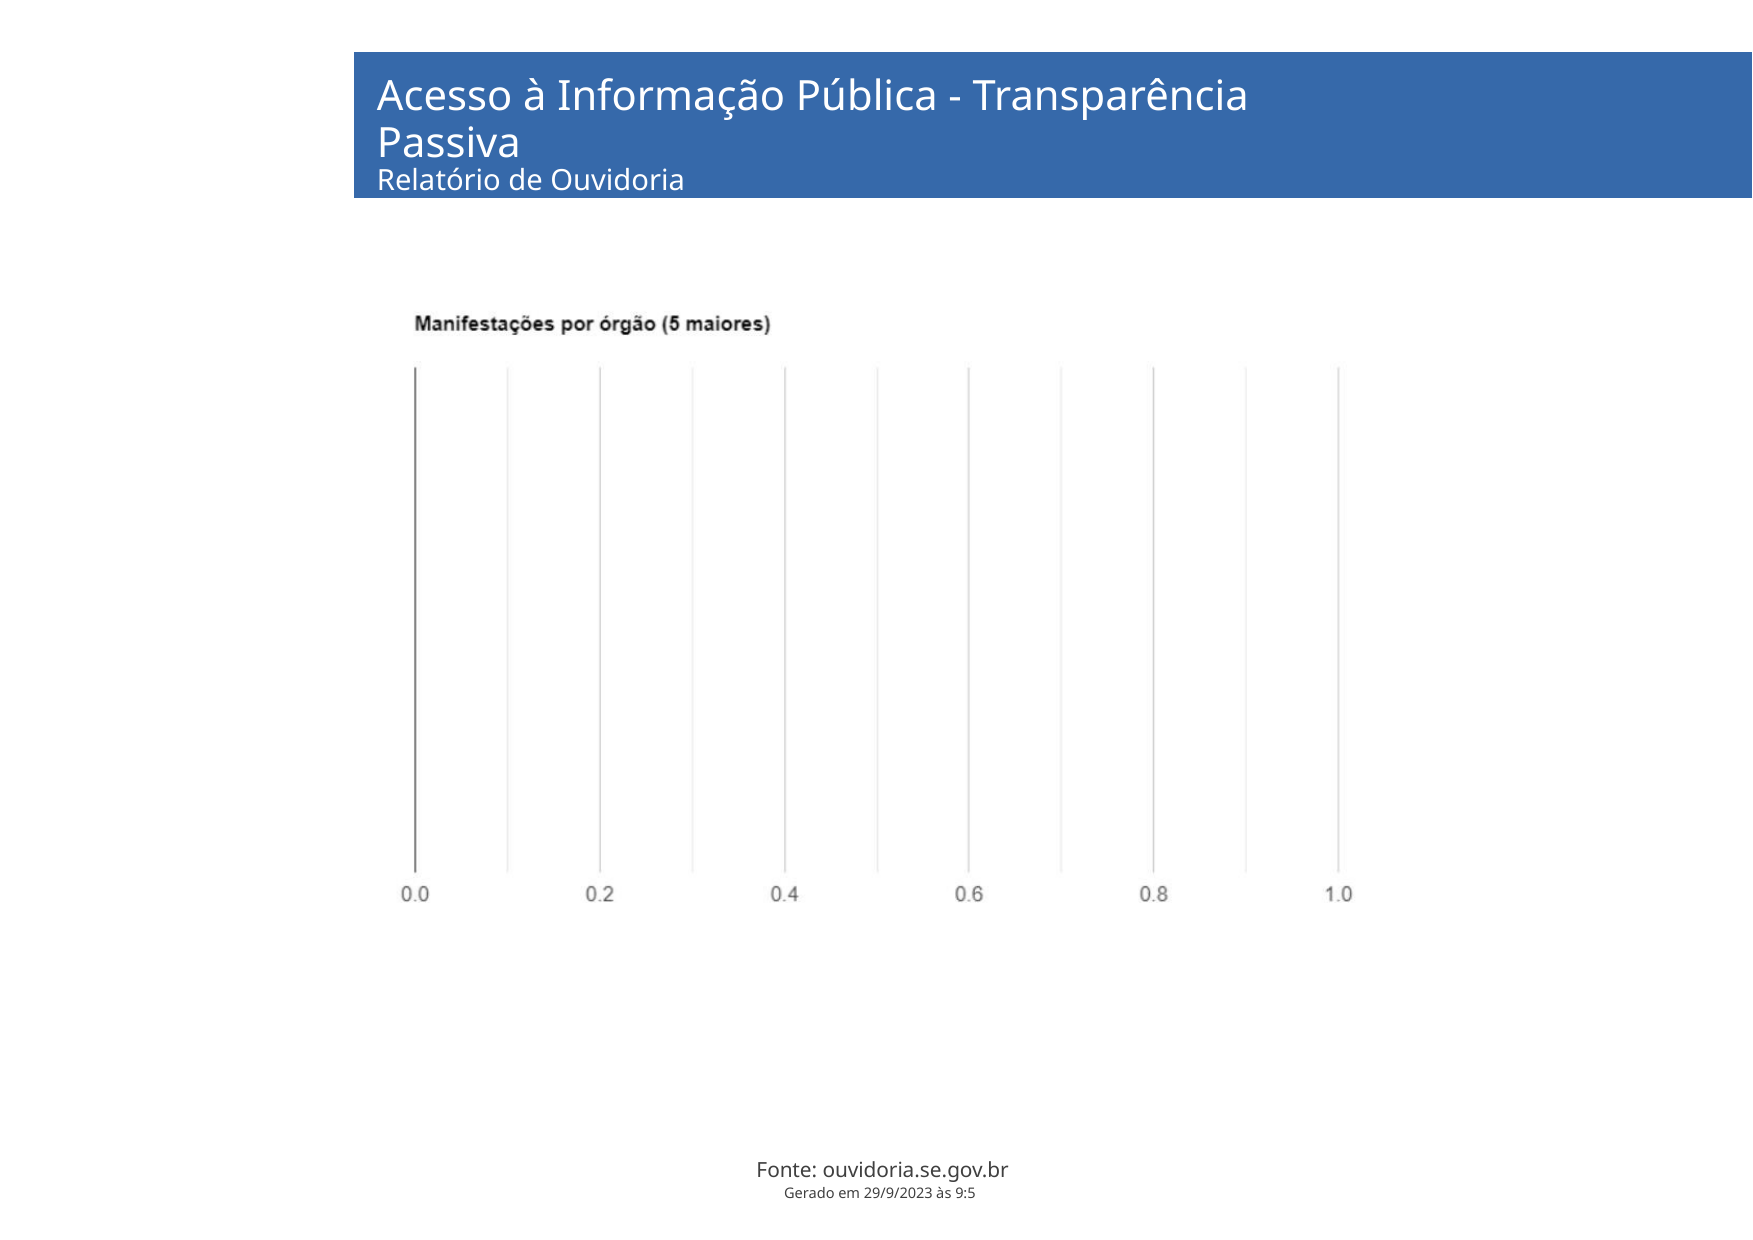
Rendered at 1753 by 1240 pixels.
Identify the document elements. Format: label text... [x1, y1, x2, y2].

text_box Gerado em 29/9/2023 às 9:5 [784, 1184, 995, 1202]
text_box Fonte: ouvidoria.se.gov.br [756, 1158, 1023, 1182]
text_box Acesso à Informação Pública - Transparência Passiva Relatório de Ouvidoria EMSETUR - Janeiro a Dezembro de 2022 [376, 72, 1403, 228]
text_box [155, 211, 1599, 1028]
text_box [354, 52, 1752, 198]
